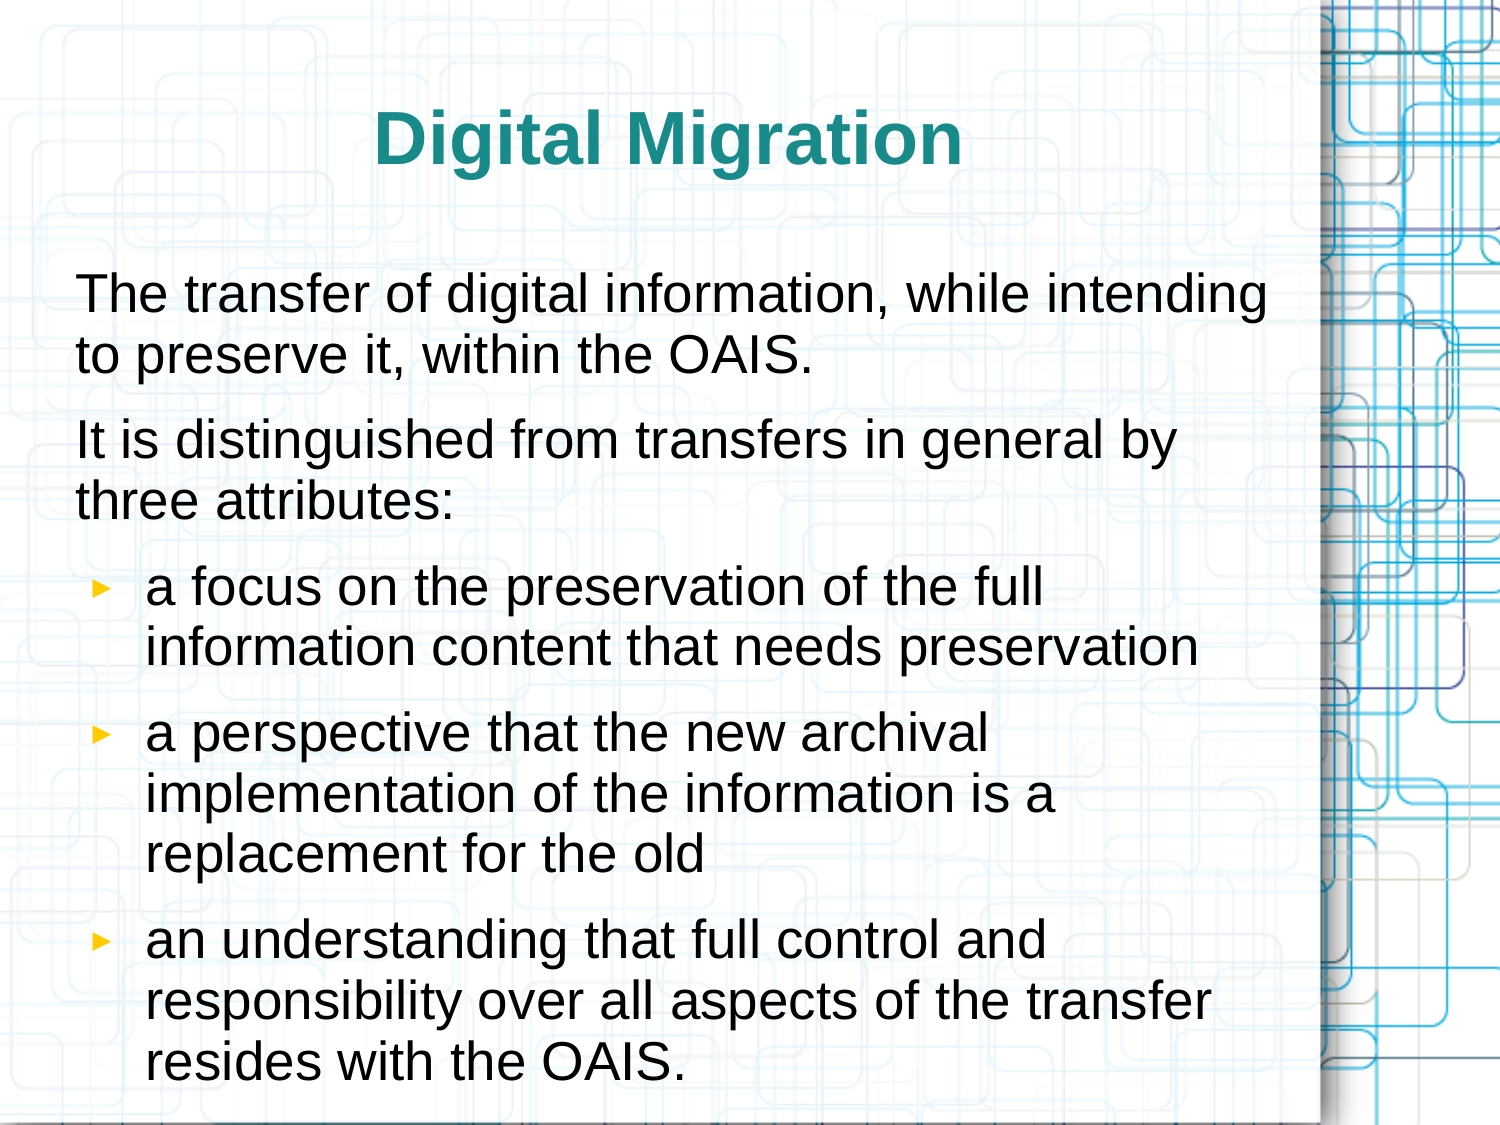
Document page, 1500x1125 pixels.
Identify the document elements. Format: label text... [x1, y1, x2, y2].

picture [0, 0, 1500, 1125]
list The transfer of digital information, while intending to preserve it, within the OAIS. It is distinguished from transfers in general by three attributes: a focus on the preservation of the full information content that needs preservation a perspective that the new archival implementation of the information is a replacement for the old an understanding that full control and responsibility over all aspects of the transfer resides with the OAIS. [75, 263, 1286, 1125]
title Digital Migration [53, 44, 1286, 233]
